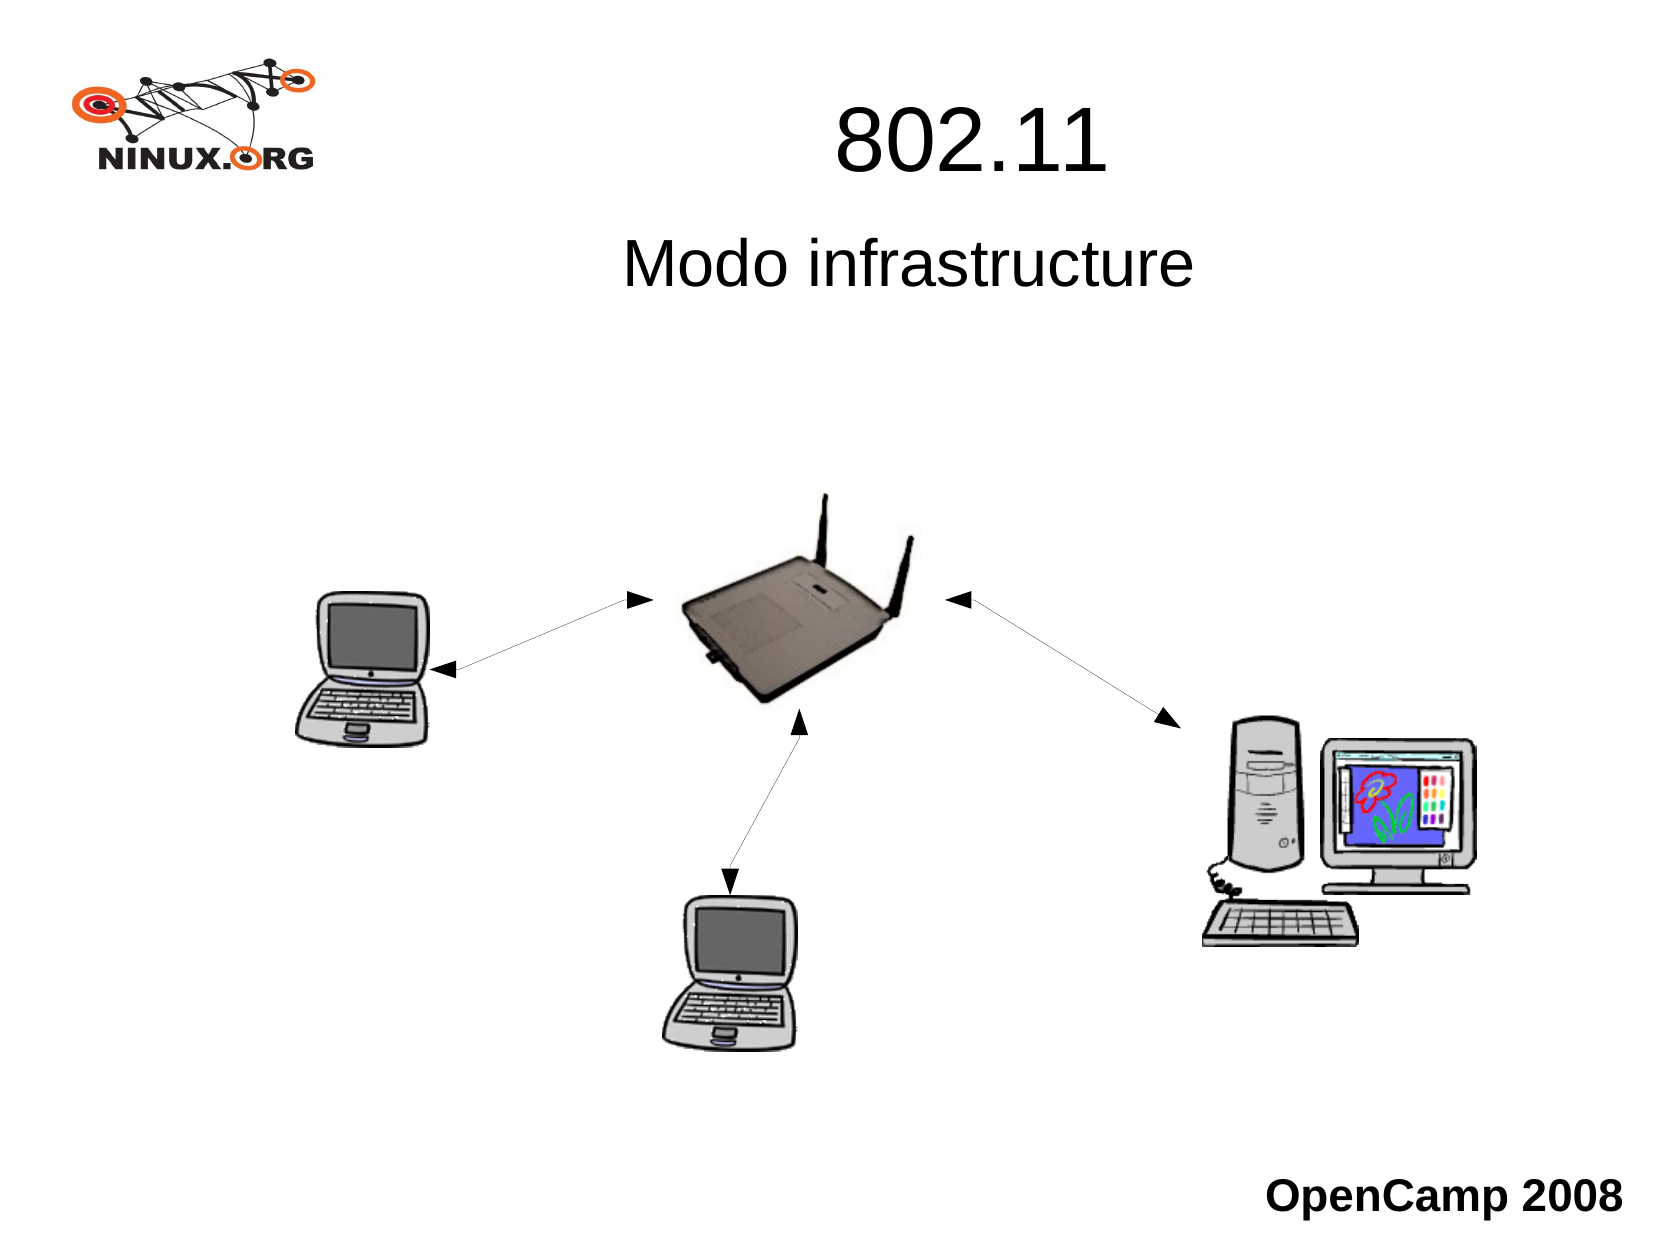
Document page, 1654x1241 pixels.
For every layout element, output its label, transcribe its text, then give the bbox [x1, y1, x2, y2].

picture [653, 491, 945, 709]
text_box OpenCamp 2008 [1237, 1162, 1651, 1237]
picture [59, 58, 323, 178]
picture [1181, 708, 1477, 947]
title 802.11 [383, 43, 1565, 189]
picture [295, 591, 430, 748]
subtitle Modo infrastructure [165, 189, 1654, 338]
picture [662, 895, 798, 1052]
